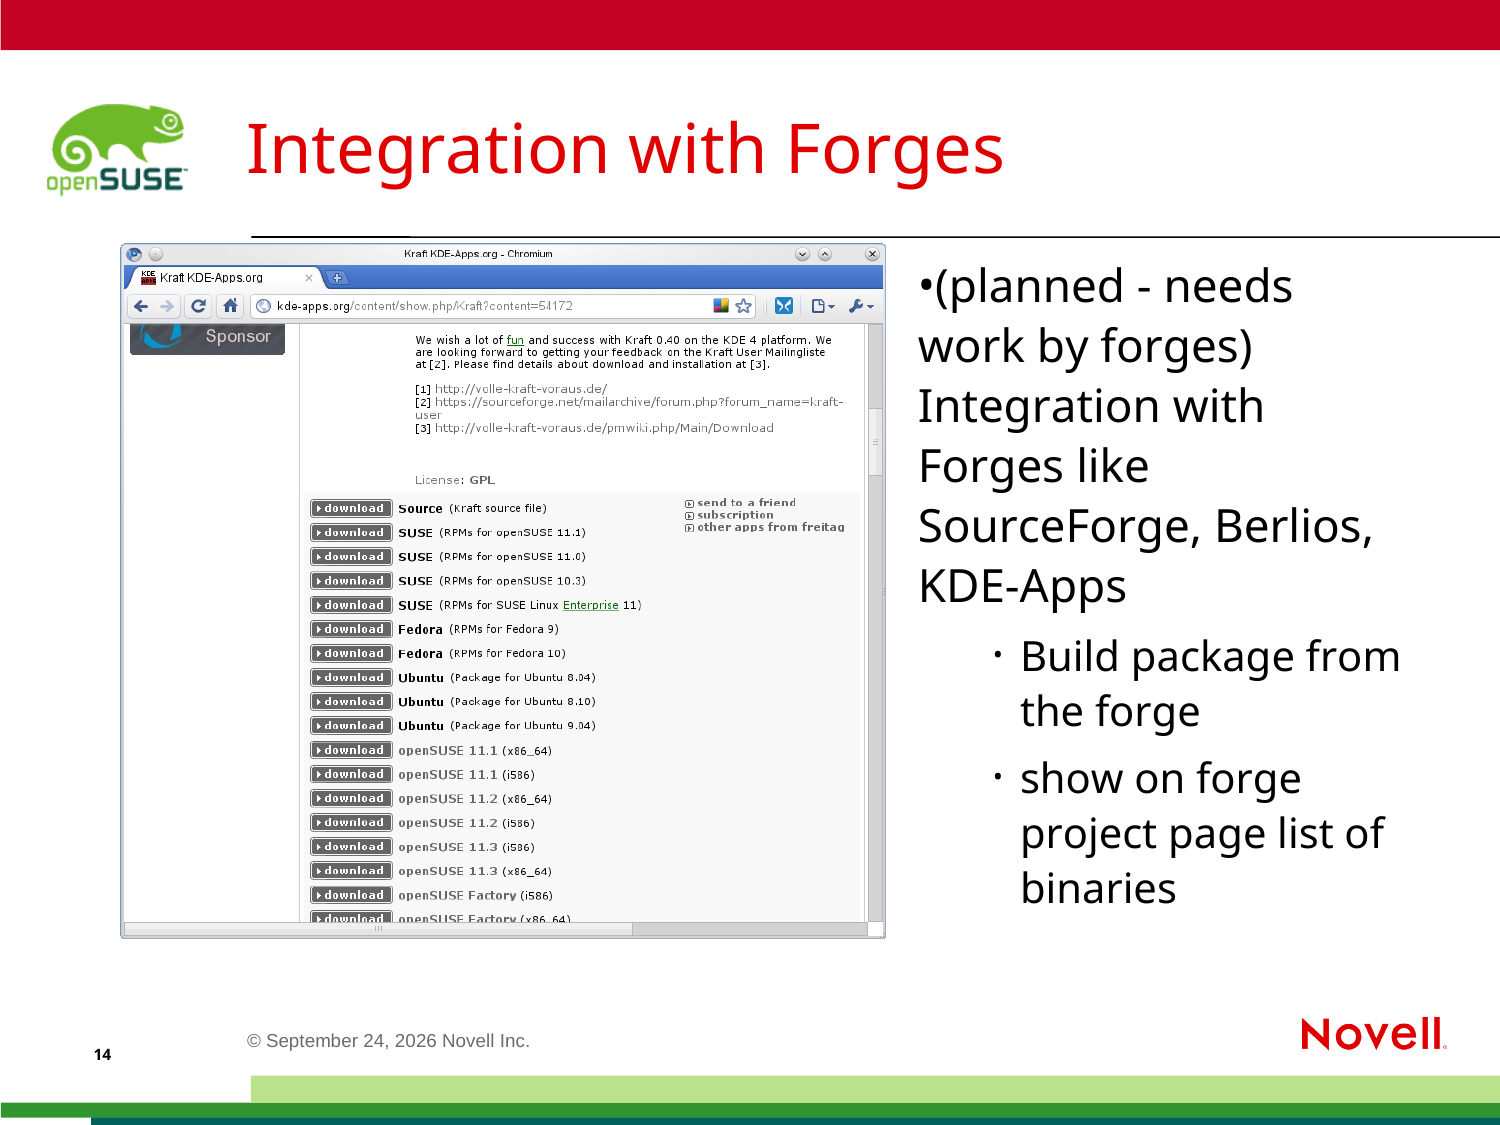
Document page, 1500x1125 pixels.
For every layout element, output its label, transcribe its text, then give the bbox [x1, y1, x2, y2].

list (planned - needs work by forges) Integration with Forges like SourceForge, Berlios, KDE-Apps Build package from the forge show on forge project page list of binaries [918, 254, 1404, 840]
title Integration with Forges [246, 68, 1409, 231]
picture [120, 243, 886, 939]
picture [1295, 1011, 1453, 1056]
picture [47, 104, 188, 197]
